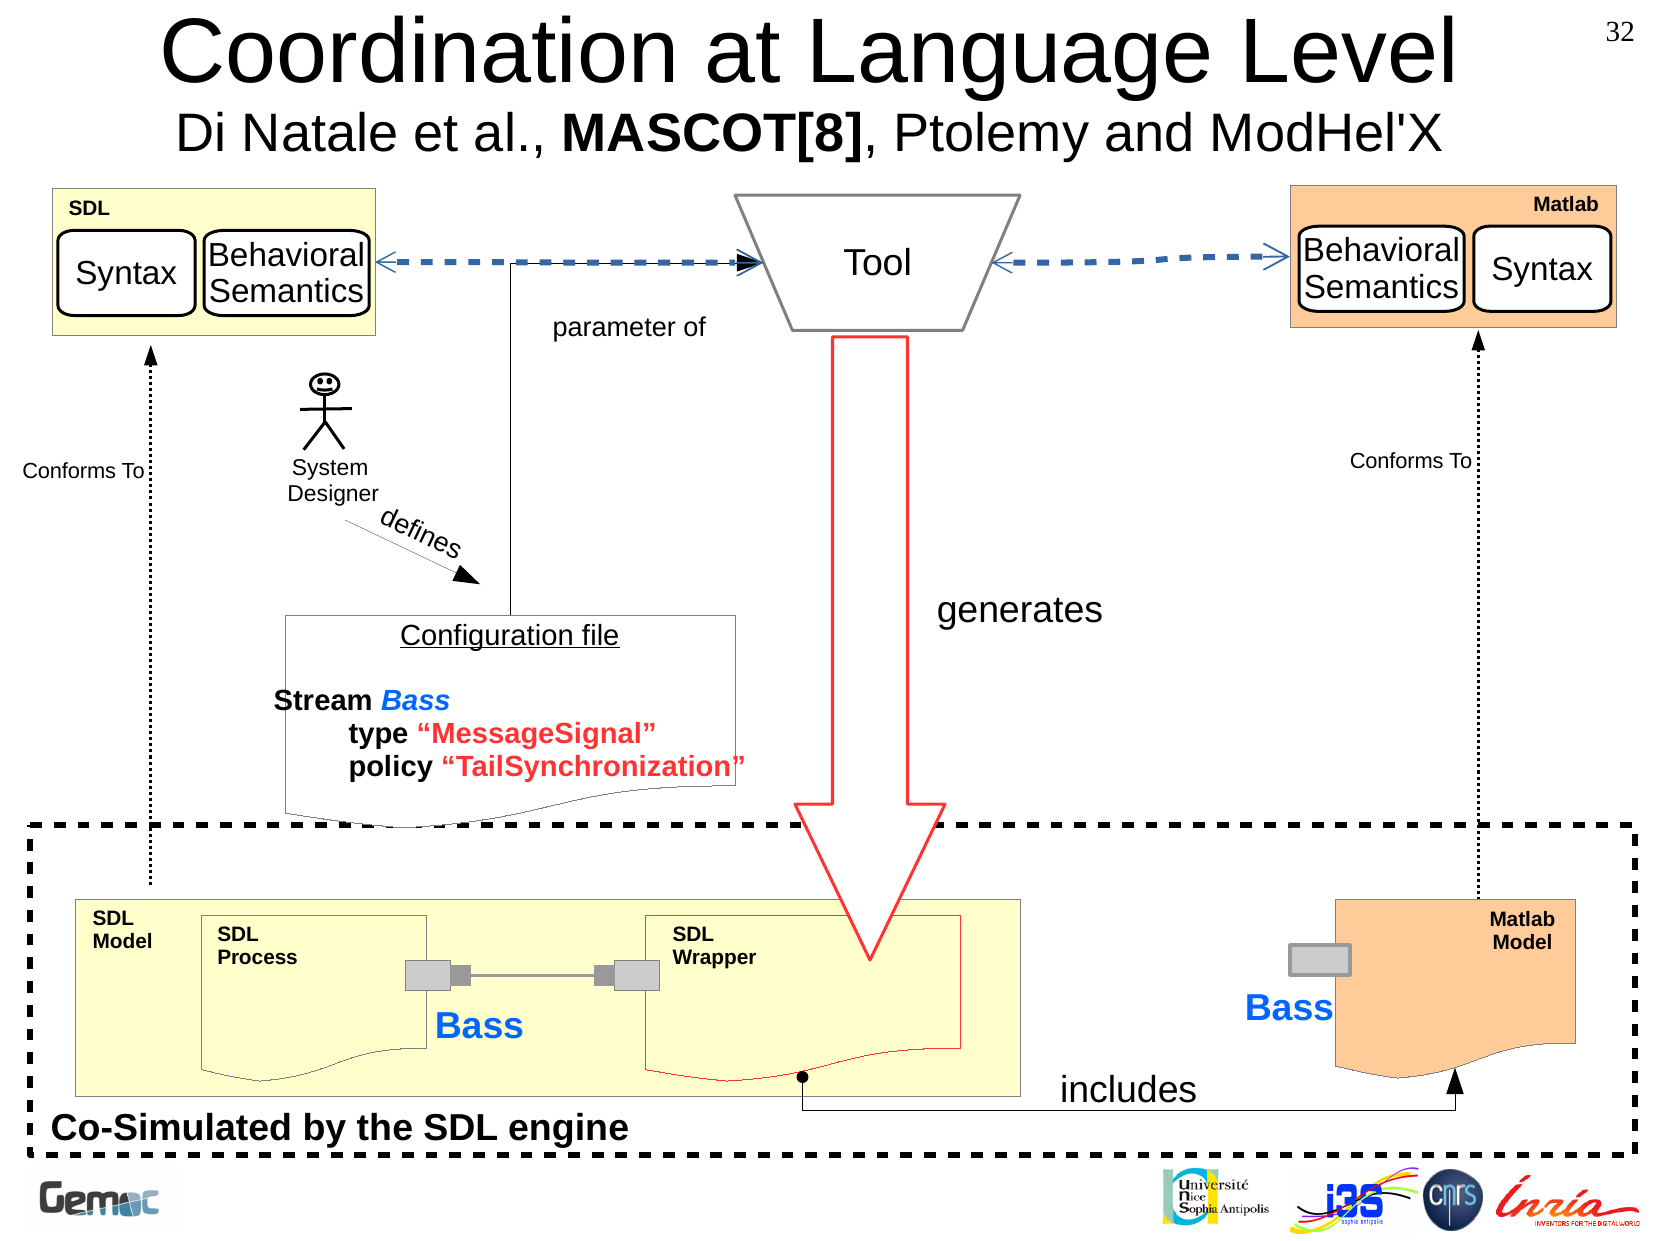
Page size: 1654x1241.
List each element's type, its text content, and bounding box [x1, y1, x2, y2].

text_box Co-Simulated by the SDL engine [35, 1099, 796, 1241]
text_box [75, 899, 1021, 1097]
text_box Syntax [100, 266, 110, 281]
text_box SDL Process [202, 915, 352, 977]
text_box Bass [1230, 979, 1426, 1079]
text_box [52, 266, 376, 336]
text_box Behavioral Semantics [1299, 266, 1465, 312]
text_box Tool [765, 266, 990, 331]
text_box [1290, 899, 1576, 1075]
text_box [1290, 266, 1617, 328]
text_box Behavioral Semantics [204, 266, 370, 316]
text_box SDL Model [78, 899, 227, 961]
text_box Conforms To [7, 451, 226, 654]
text_box Syntax [57, 266, 196, 316]
title Coordination at Language Level Di Natale et al., MASCOT[8], Ptolemy and ModHel'X [0, 0, 1654, 266]
text_box Configuration file Stream Bass type “MessageSignal” policy “TailSynchronization” [285, 615, 736, 828]
text_box Syntax [1473, 266, 1611, 312]
text_box Conforms To [1335, 441, 1553, 598]
text_box SDL Wrapper [657, 915, 807, 977]
text_box System Designer [231, 419, 436, 515]
text_box generates [795, 336, 946, 961]
text_box Bass [420, 997, 616, 1096]
picture [1137, 1150, 1647, 1241]
text_box Matlab Model [1440, 900, 1606, 962]
text_box [310, 373, 339, 395]
